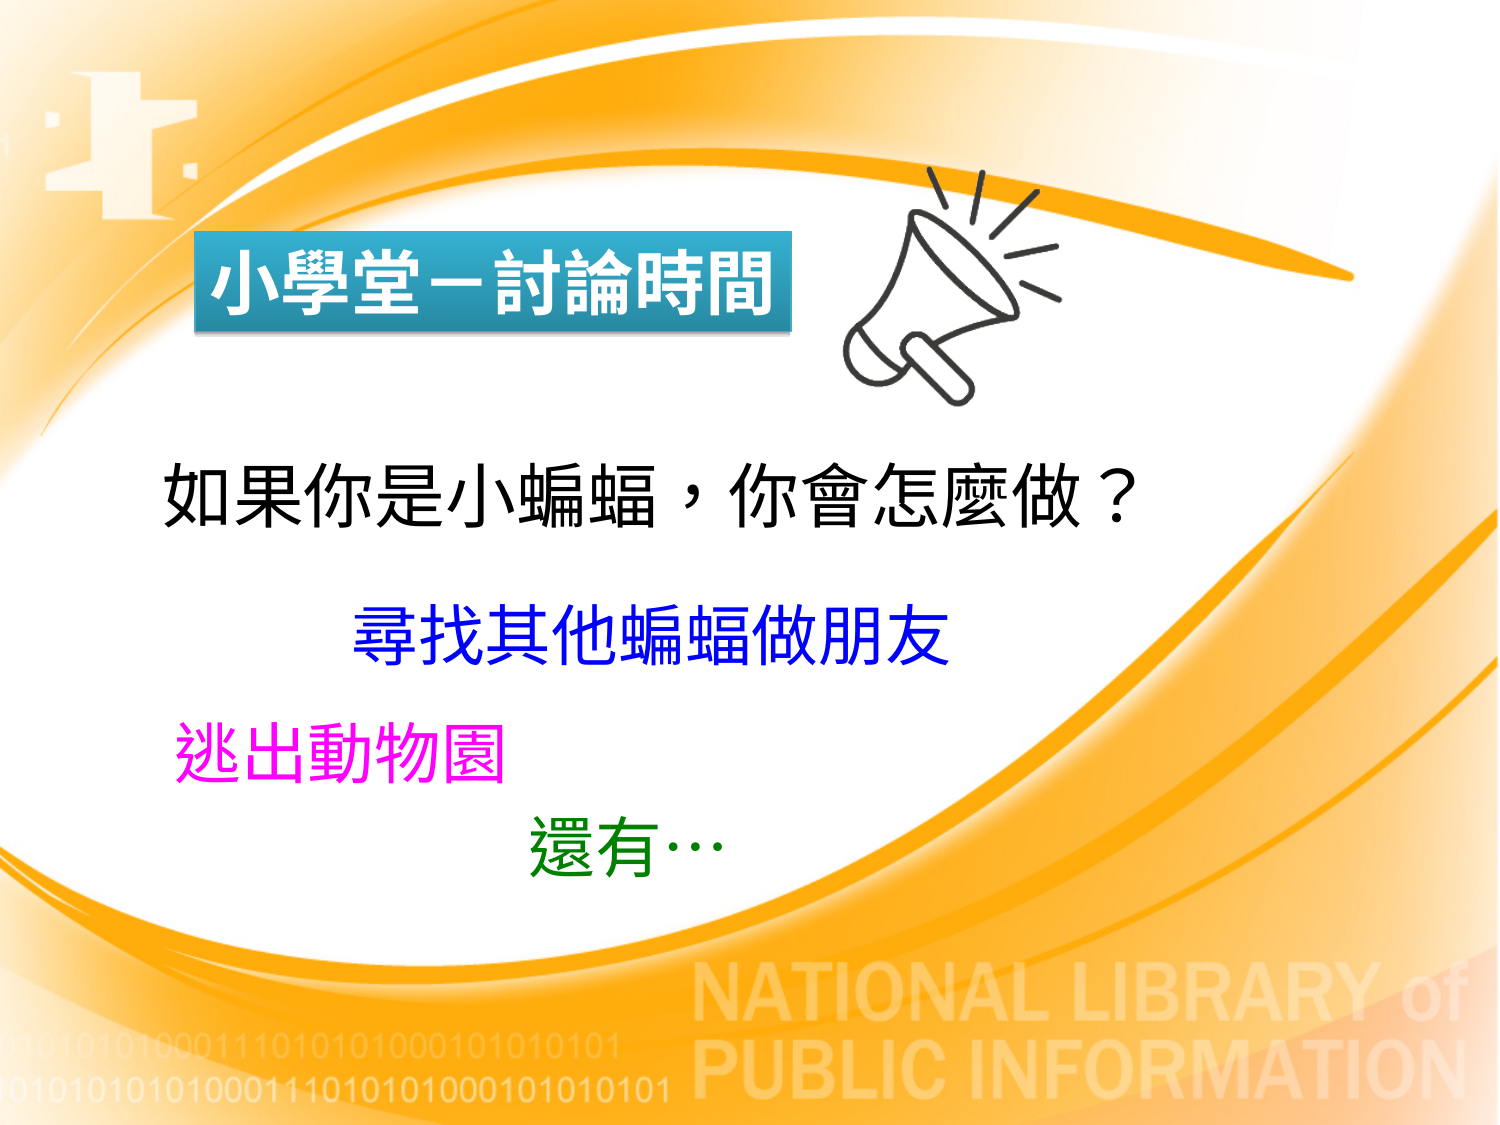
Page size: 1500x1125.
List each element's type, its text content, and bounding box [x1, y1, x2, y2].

text_box 還有… [513, 798, 916, 895]
text_box 如果你是小蝙蝠，你會怎麼做？ [147, 444, 1341, 546]
text_box 逃出動物園 [159, 704, 562, 801]
text_box 小學堂－討論時間 [195, 232, 791, 332]
text_box 尋找其他蝙蝠做朋友 [336, 586, 1046, 683]
picture [832, 160, 1070, 414]
